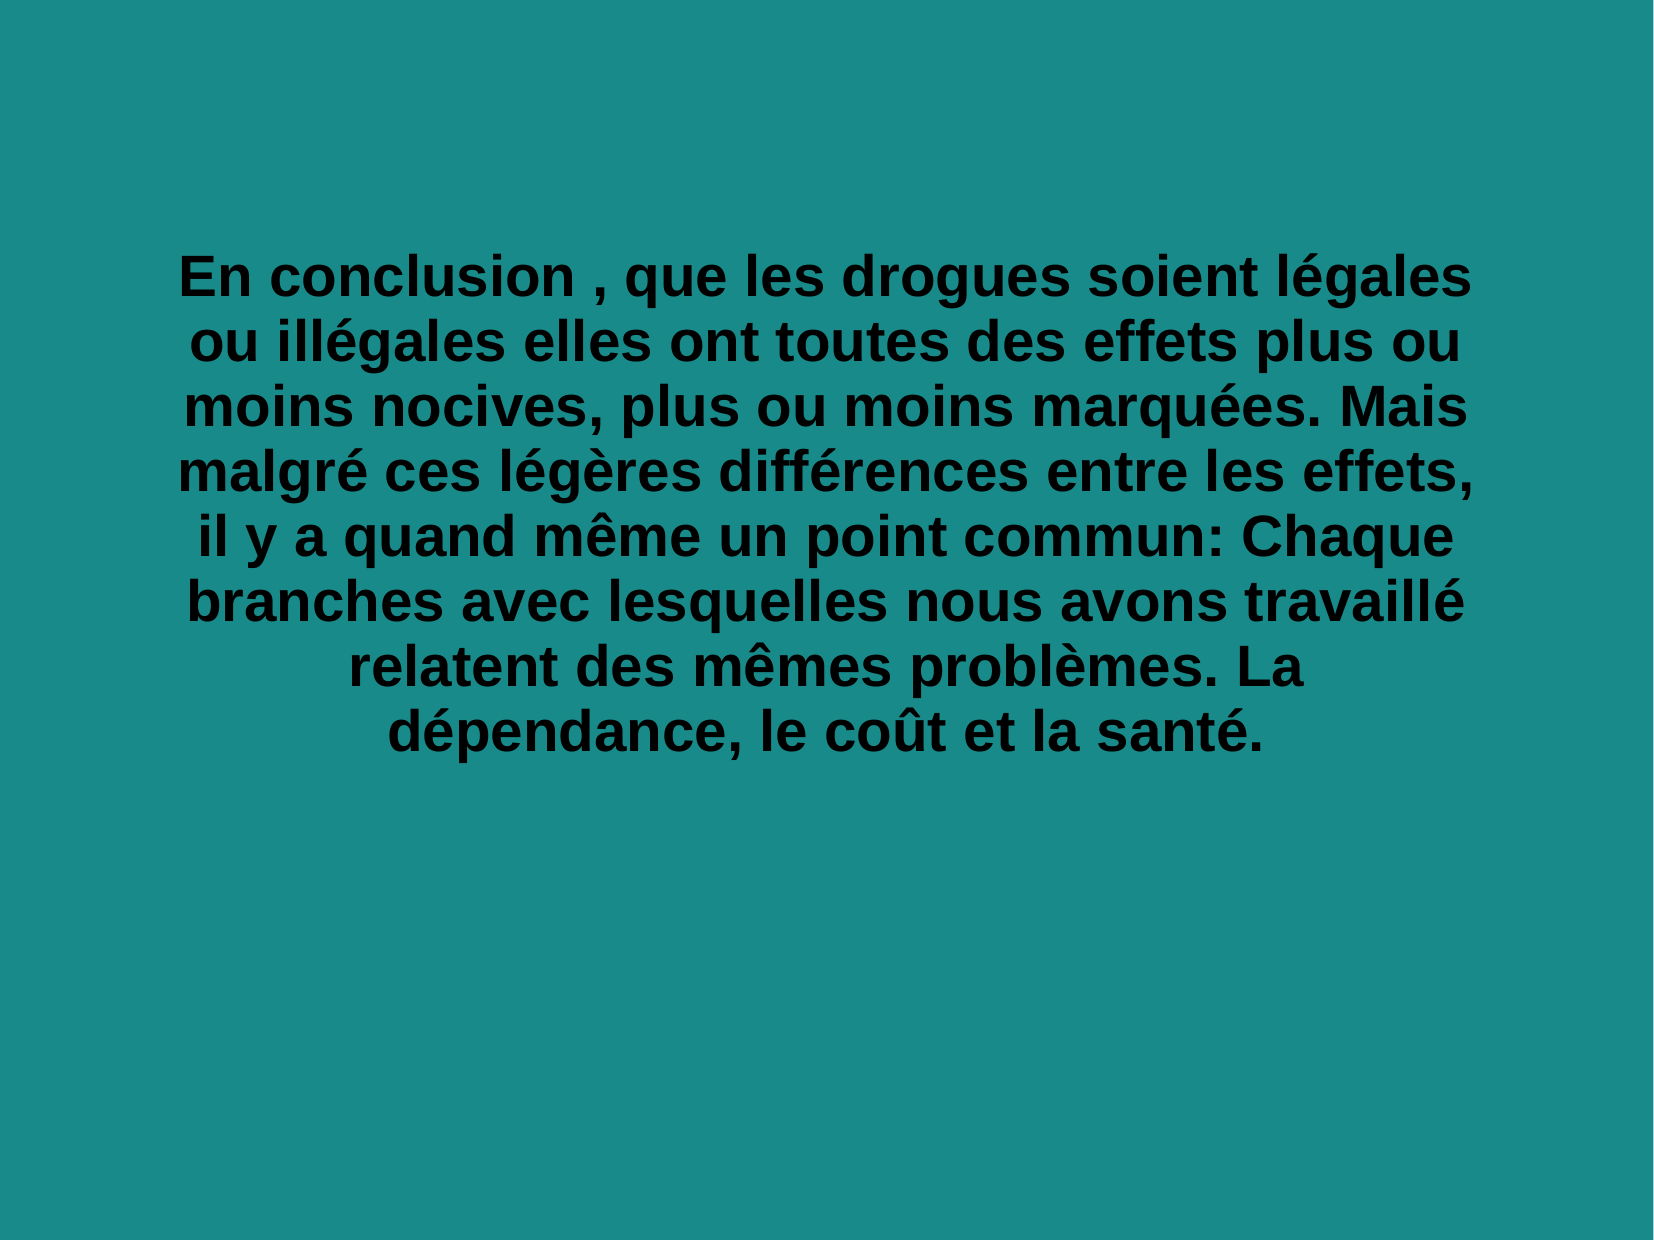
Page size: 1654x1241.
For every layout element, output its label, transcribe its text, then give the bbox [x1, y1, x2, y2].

text_box En conclusion , que les drogues soient légales ou illégales elles ont toutes des effets plus ou moins nocives, plus ou moins marquées. Mais malgré ces légères différences entre les effets, il y a quand même un point commun: Chaque branches avec lesquelles nous avons travaillé relatent des mêmes problèmes. La dépendance, le coût et la santé. [147, 235, 1506, 783]
